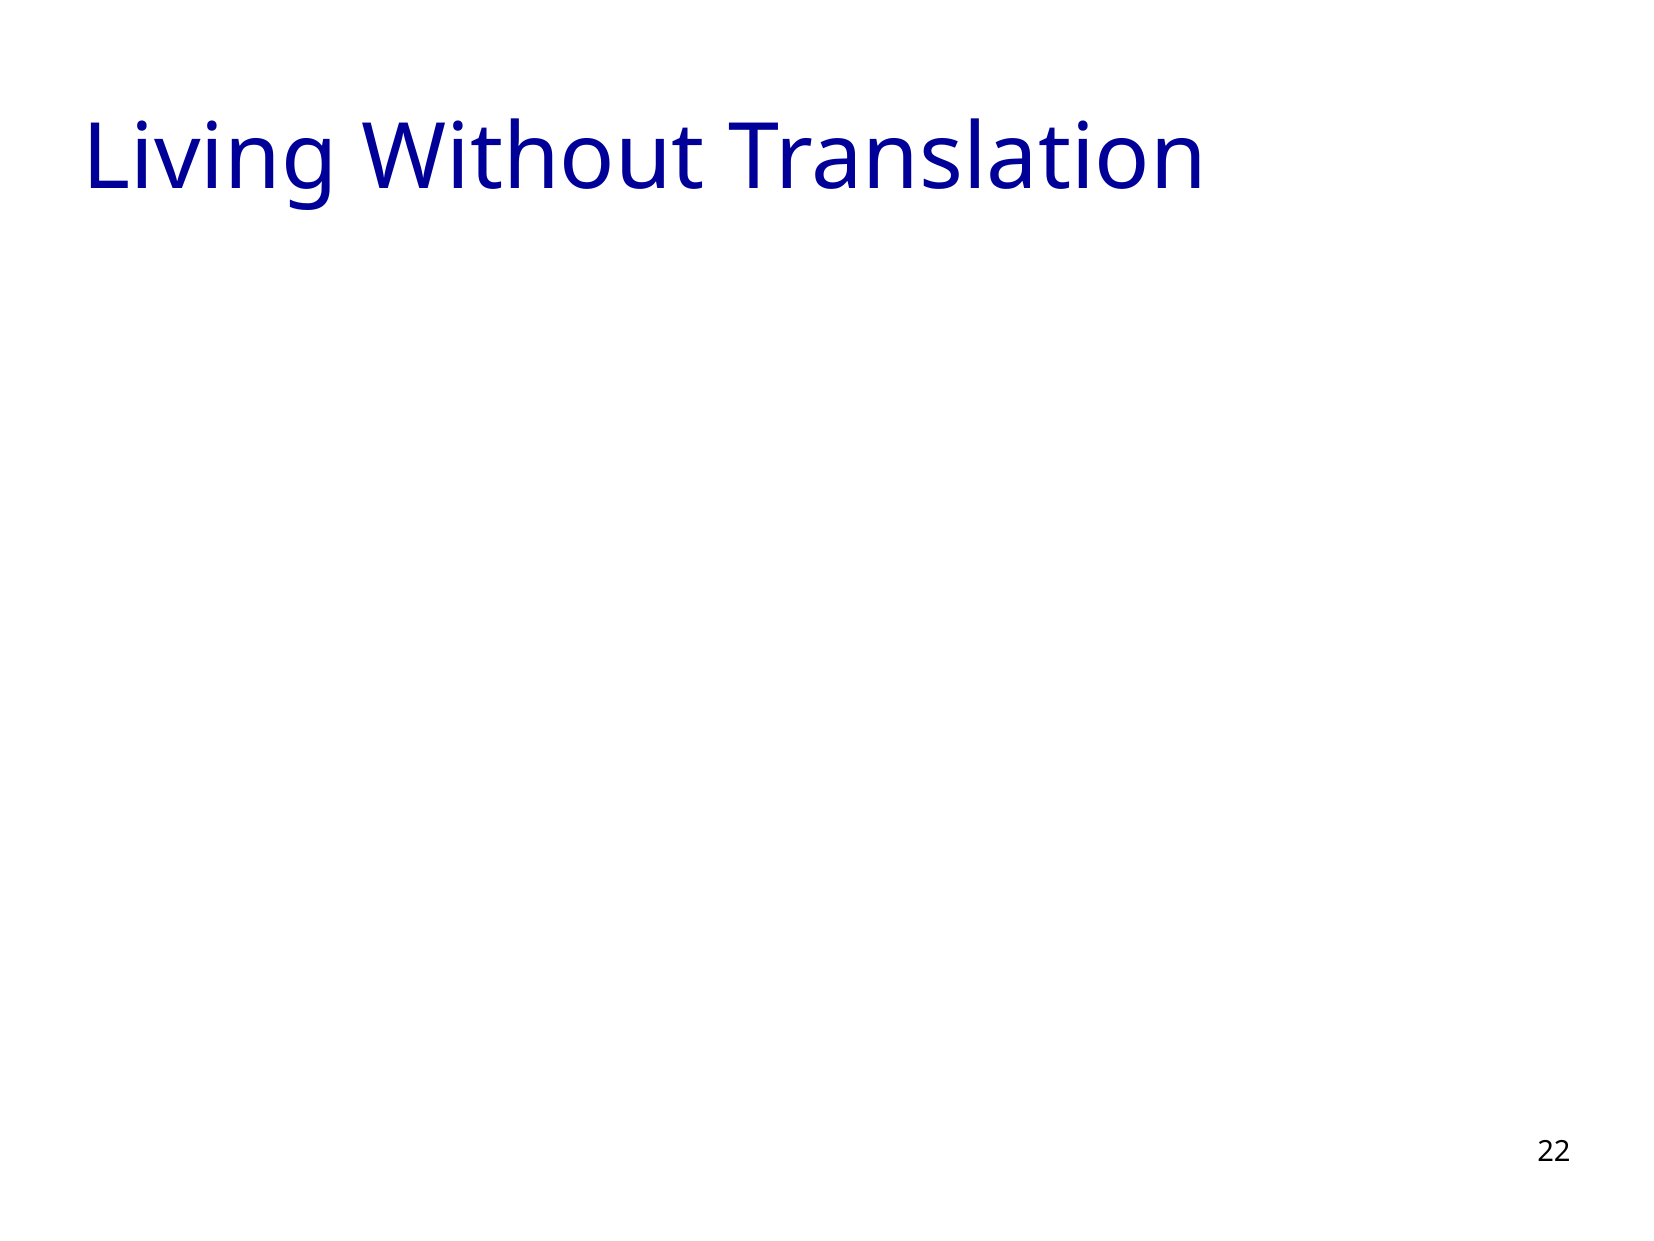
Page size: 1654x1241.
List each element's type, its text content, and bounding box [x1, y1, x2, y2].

title Living Without Translation [82, 49, 1571, 257]
